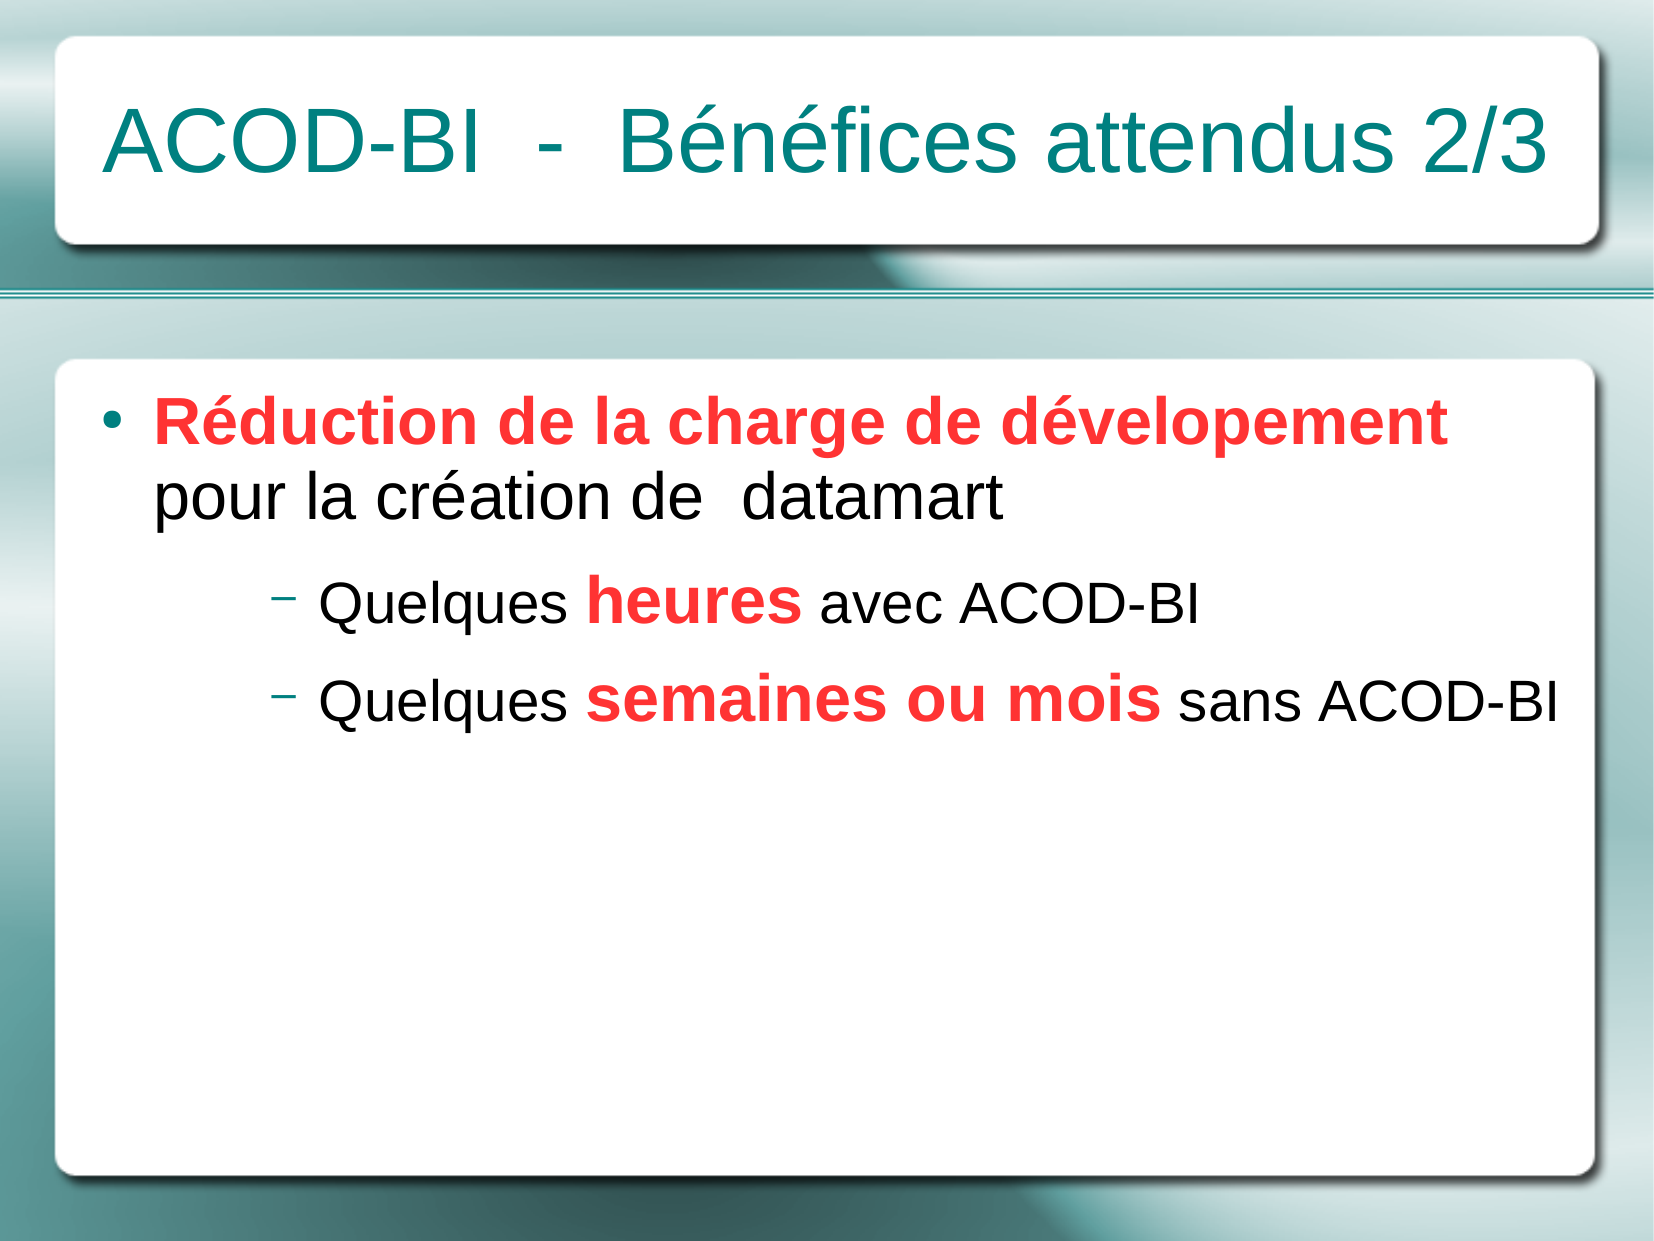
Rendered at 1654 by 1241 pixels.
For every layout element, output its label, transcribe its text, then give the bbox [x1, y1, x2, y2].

list Réduction de la charge de dévelopement pour la création de datamart Quelques heures avec ACOD-BI Quelques semaines ou mois sans ACOD-BI [82, 383, 1571, 1034]
picture [0, 0, 1654, 1241]
title ACOD-BI - Bénéfices attendus 2/3 [82, 37, 1571, 245]
